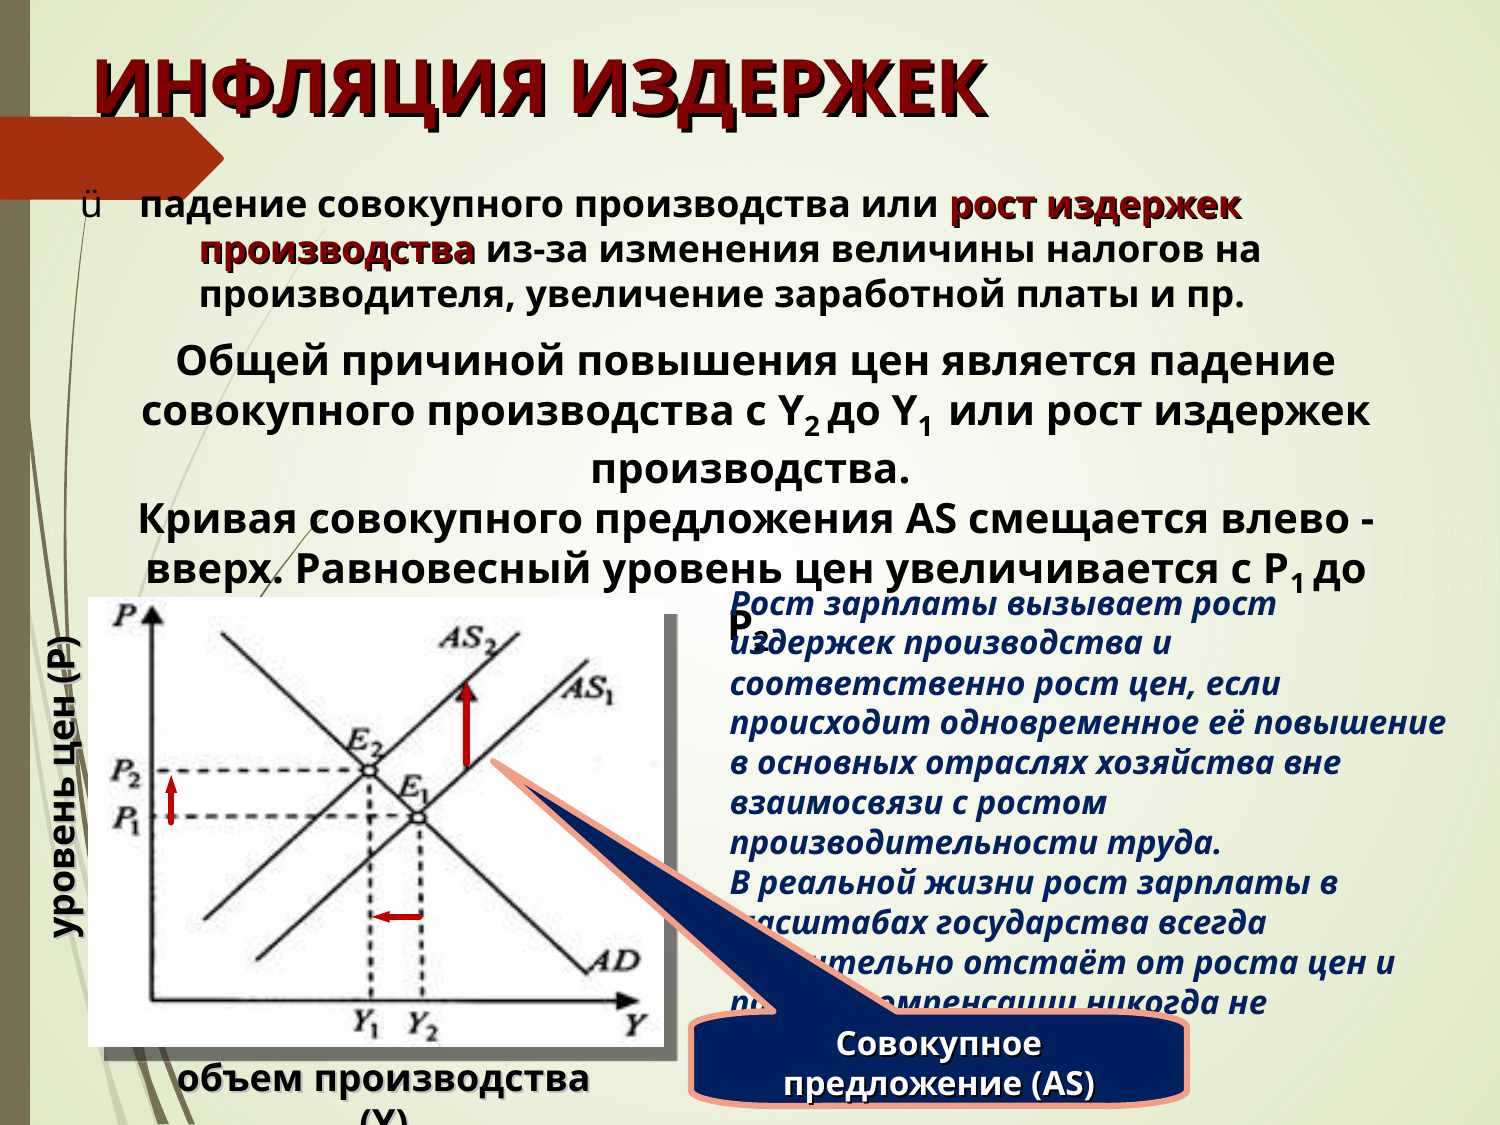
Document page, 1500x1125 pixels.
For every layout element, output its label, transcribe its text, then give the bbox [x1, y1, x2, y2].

text_box Совокупное предложение (AS) [493, 761, 1188, 1106]
text_box объем производства (Y) [147, 1046, 621, 1108]
text_box уровень цен (P) [29, 562, 91, 1012]
text_box Рост зарплаты вызывает рост издержек производства и соответственно рост цен, если происходит одновременное её повышение в основных отраслях хозяйства вне взаимосвязи с ростом производительности труда. В реальной жизни рост зарплаты в масштабах государства всегда значительно отстаёт от роста цен и полной компенсации никогда не осуществляется. [715, 574, 1465, 1068]
text_box Общей причиной повышения цен является падение совокупного производства с Y2 до Y1 или рост издержек производства. Кривая совокупного предложения AS смещается влево - вверх. Равновесный уровень цен увеличивается с Р1 до Р2 . [100, 326, 1412, 664]
picture [88, 597, 664, 1047]
text_box падение совокупного производства или рост издержек производства из-за изменения величины налогов на производителя, увеличение заработной платы и пр. [65, 173, 1435, 323]
title ИНФЛЯЦИЯ ИЗДЕРЖЕК [75, 30, 1426, 161]
